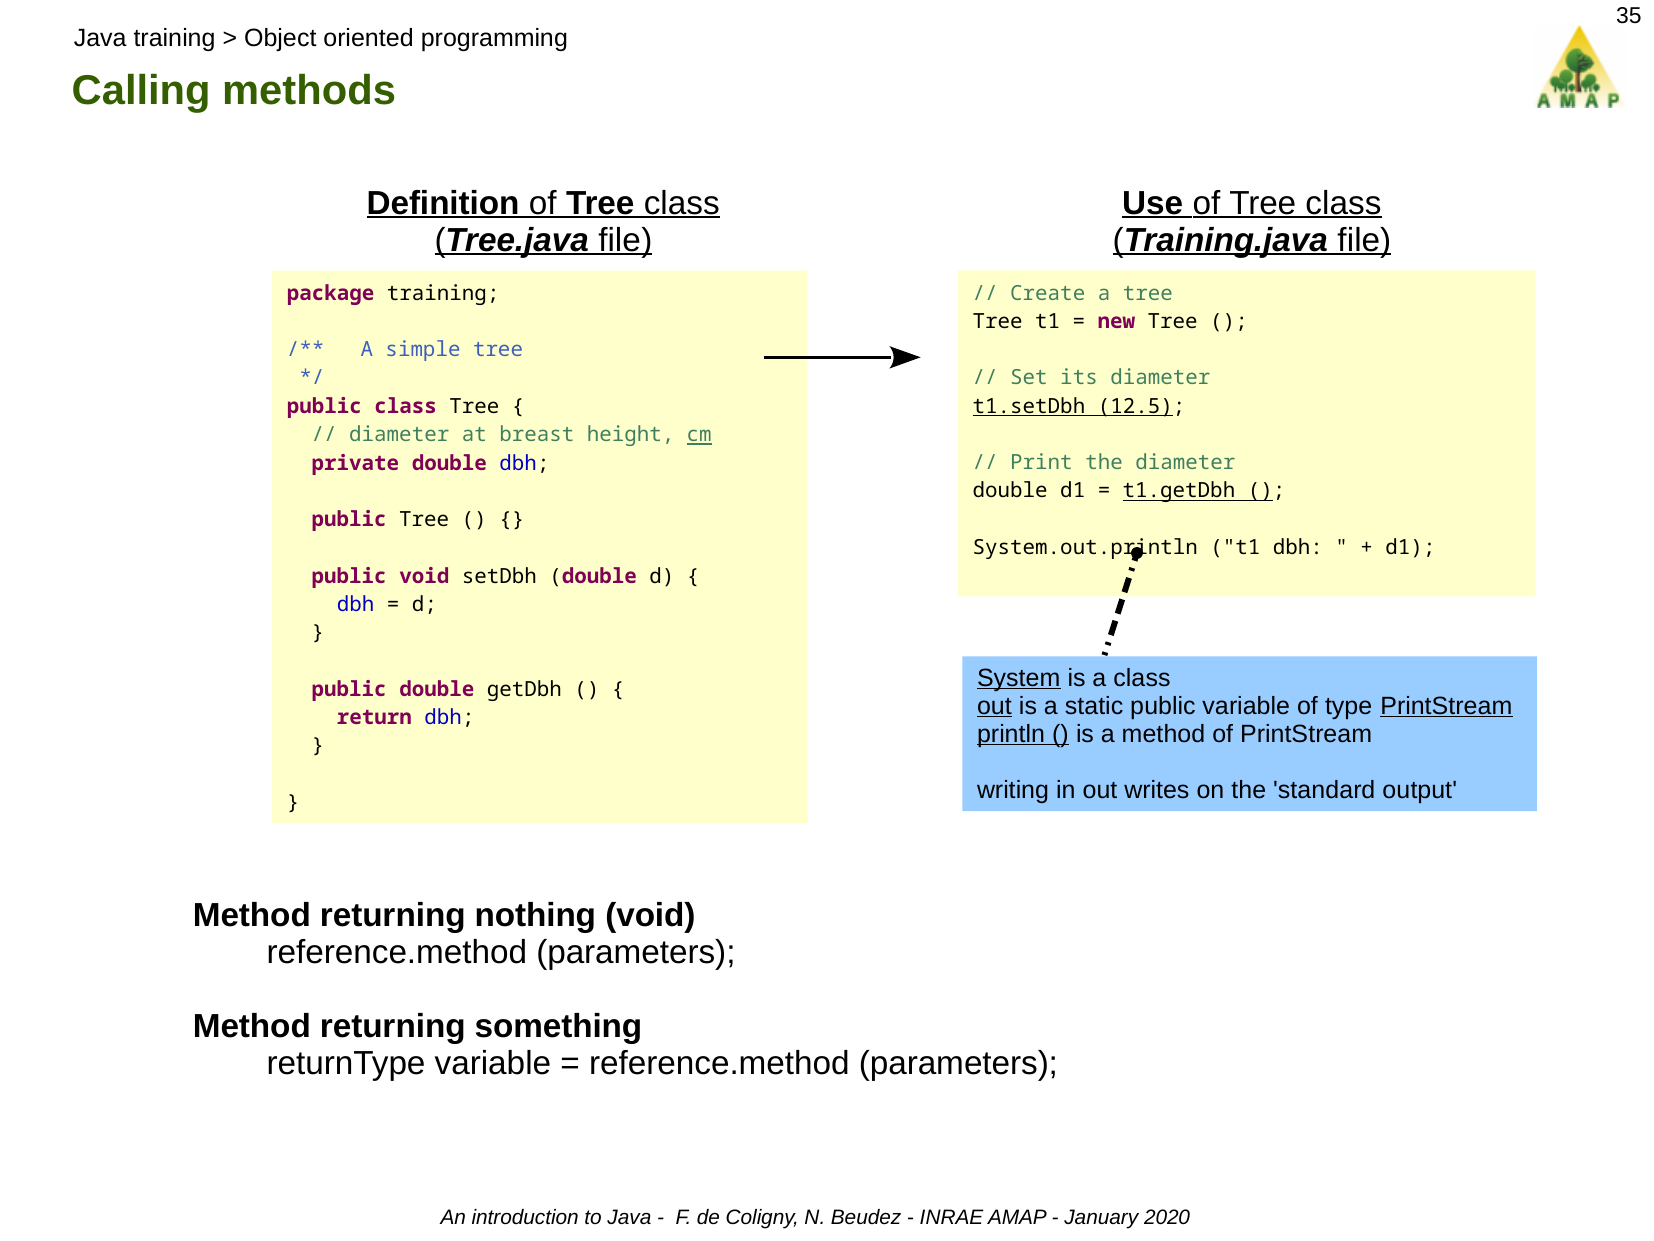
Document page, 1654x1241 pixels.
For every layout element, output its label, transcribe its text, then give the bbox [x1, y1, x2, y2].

text_box package training; /** A simple tree */ public class Tree { // diameter at breast height, cm private double dbh; public Tree () {} public void setDbh (double d) { dbh = d; } public double getDbh () { return dbh; } } [272, 270, 808, 752]
text_box Method returning nothing (void) reference.method (parameters); Method returning something returnType variable = reference.method (parameters); [178, 889, 1455, 1129]
text_box Calling methods [56, 59, 1120, 121]
picture [1533, 25, 1627, 108]
text_box Use of Tree class (Training.java file) [1022, 176, 1482, 266]
text_box // Create a tree Tree t1 = new Tree (); // Set its diameter t1.setDbh (12.5); // Print the diameter double d1 = t1.getDbh (); System.out.println ("t1 dbh: " + d1); [957, 270, 1536, 555]
text_box System is a class out is a static public variable of type PrintStream println () is a method of PrintStream writing in out writes on the 'standard output' [962, 656, 1537, 812]
text_box Definition of Tree class (Tree.java file) [313, 176, 774, 266]
text_box Java training > Object oriented programming [59, 16, 1004, 60]
